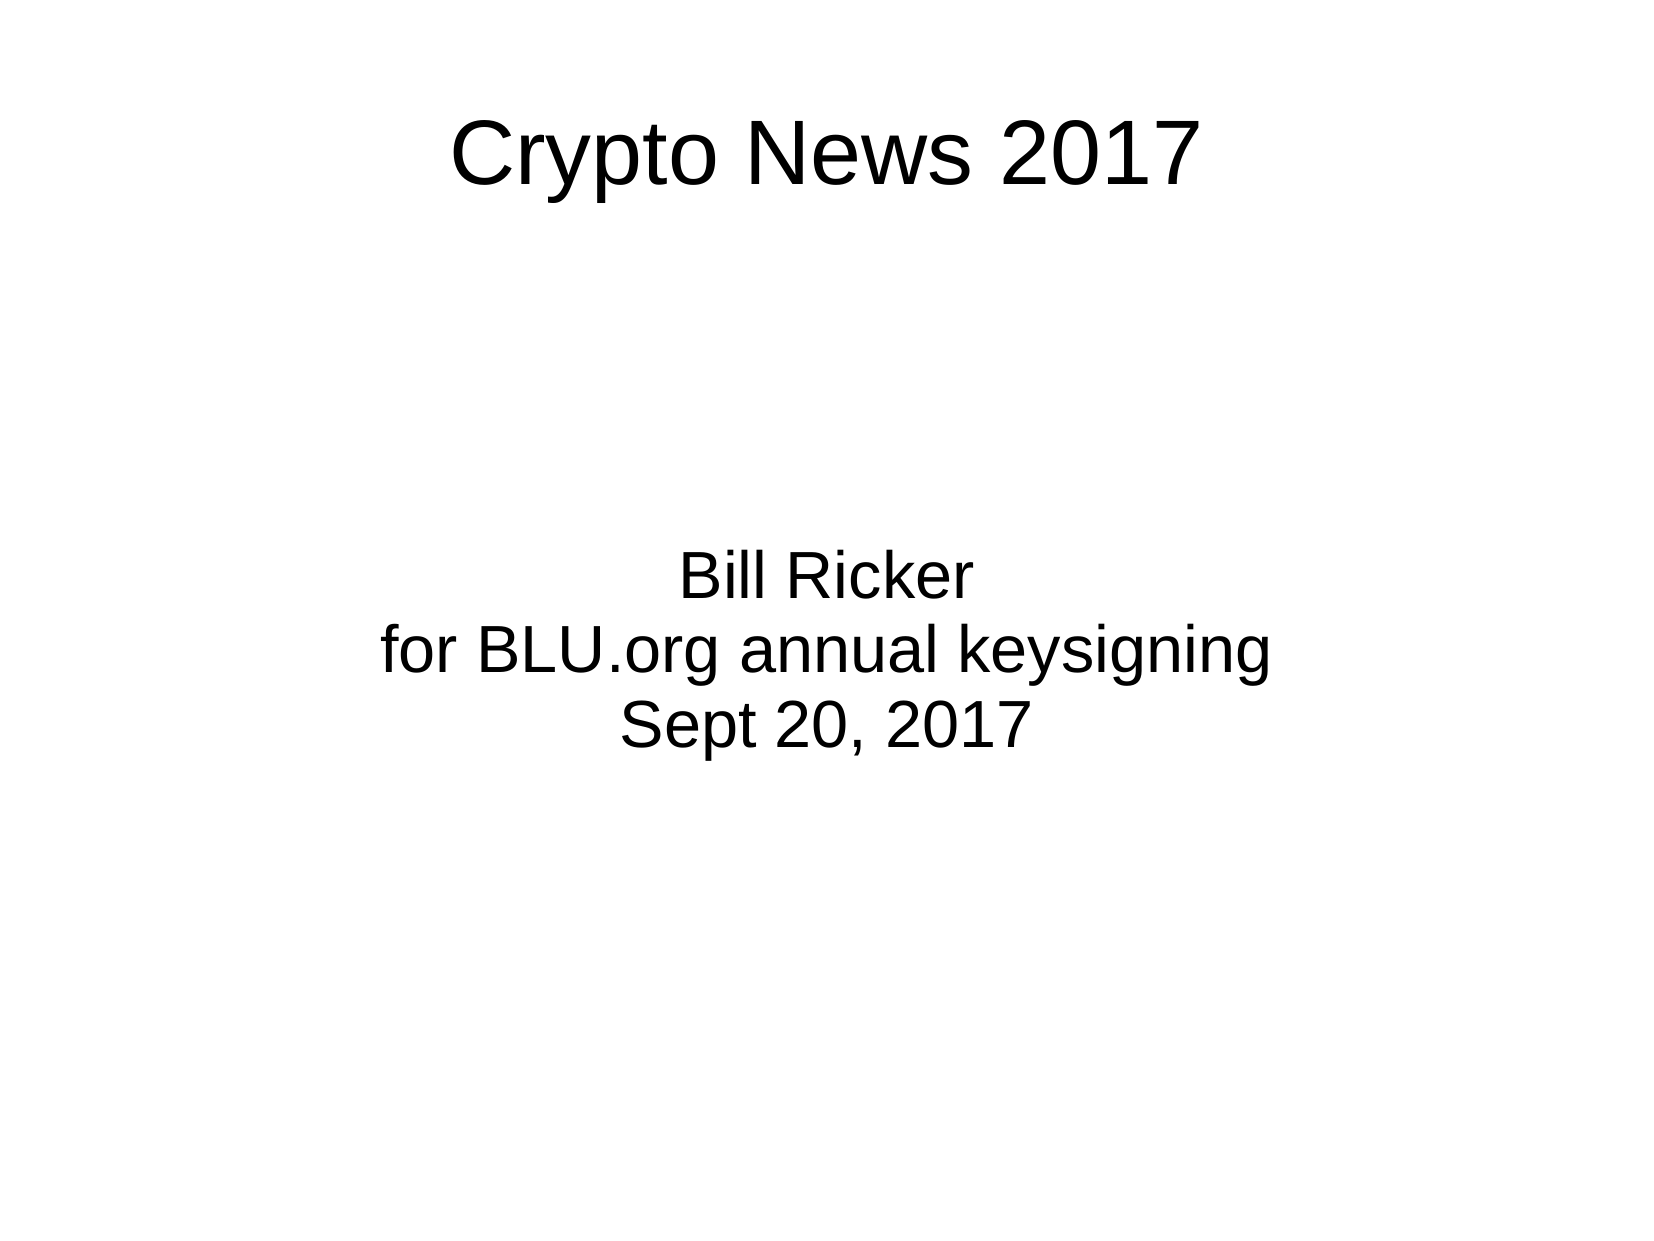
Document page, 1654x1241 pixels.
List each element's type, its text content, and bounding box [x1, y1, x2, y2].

subtitle Bill Ricker for BLU.org annual keysigning Sept 20, 2017 [82, 290, 1571, 1010]
title Crypto News 2017 [82, 49, 1571, 257]
